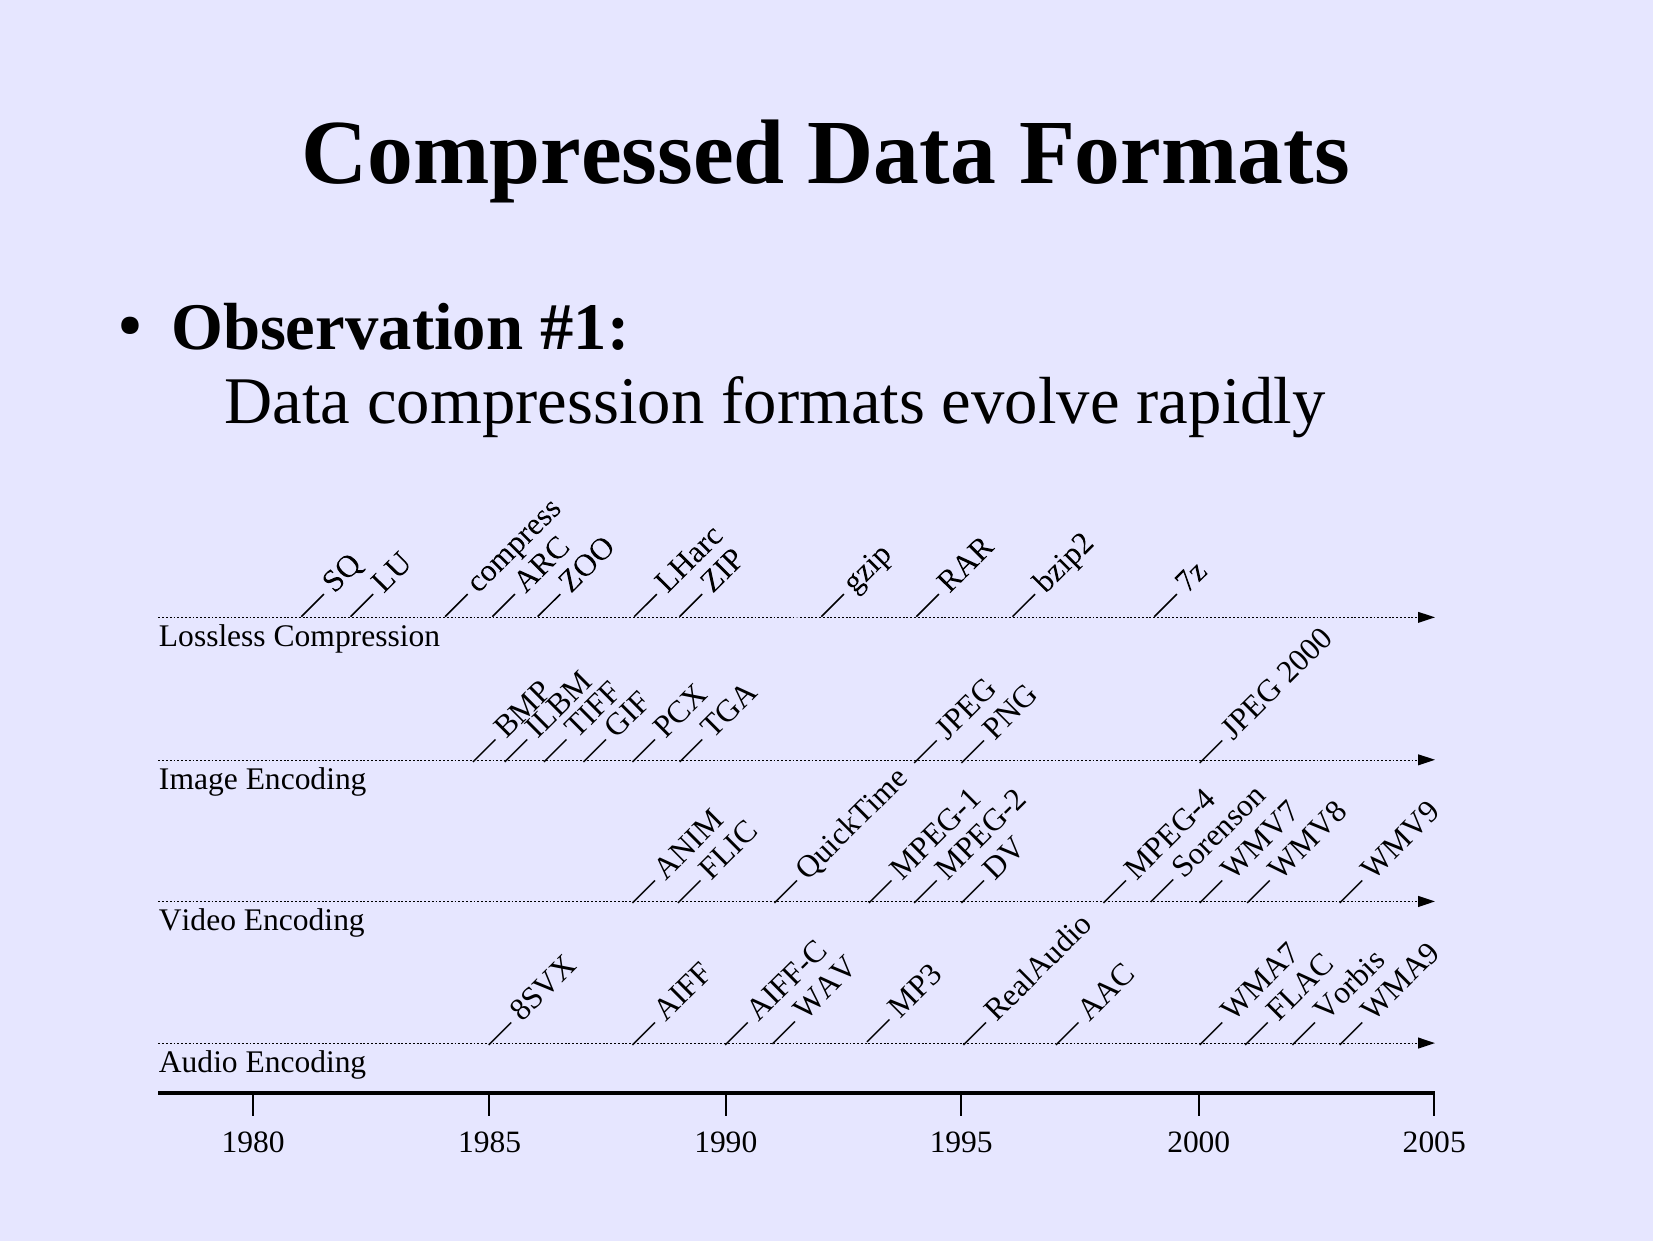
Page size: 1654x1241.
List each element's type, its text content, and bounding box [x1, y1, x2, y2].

picture [150, 417, 1537, 1083]
picture [154, 1089, 1483, 1163]
title Compressed Data Formats [82, 49, 1571, 257]
list Observation #1: Data compression formats evolve rapidly [82, 290, 1571, 1095]
